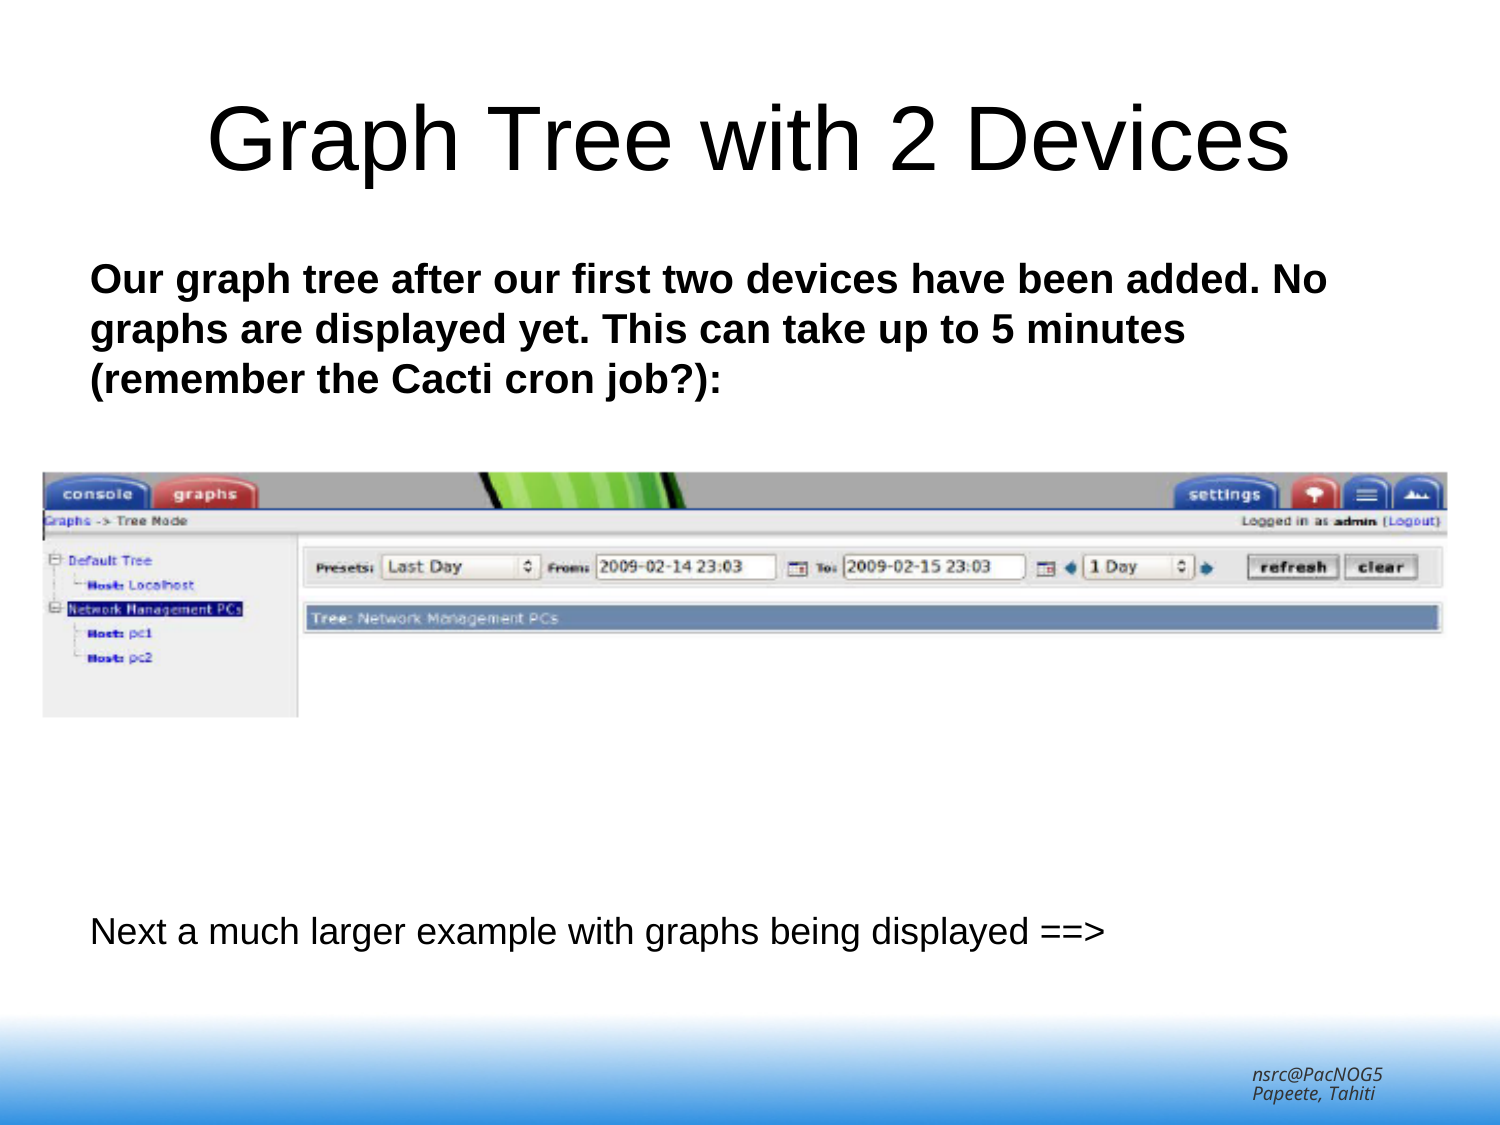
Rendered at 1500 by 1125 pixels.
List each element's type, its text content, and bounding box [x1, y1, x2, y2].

text_box Our graph tree after our first two devices have been added. No graphs are displayed yet. This can take up to 5 minutes (remember the Cacti cron job?): [75, 244, 1388, 410]
picture [0, 1012, 1500, 1125]
text_box Next a much larger example with graphs being displayed ==> [75, 900, 1276, 960]
title Graph Tree with 2 Devices [74, 52, 1425, 225]
picture [35, 465, 1452, 733]
